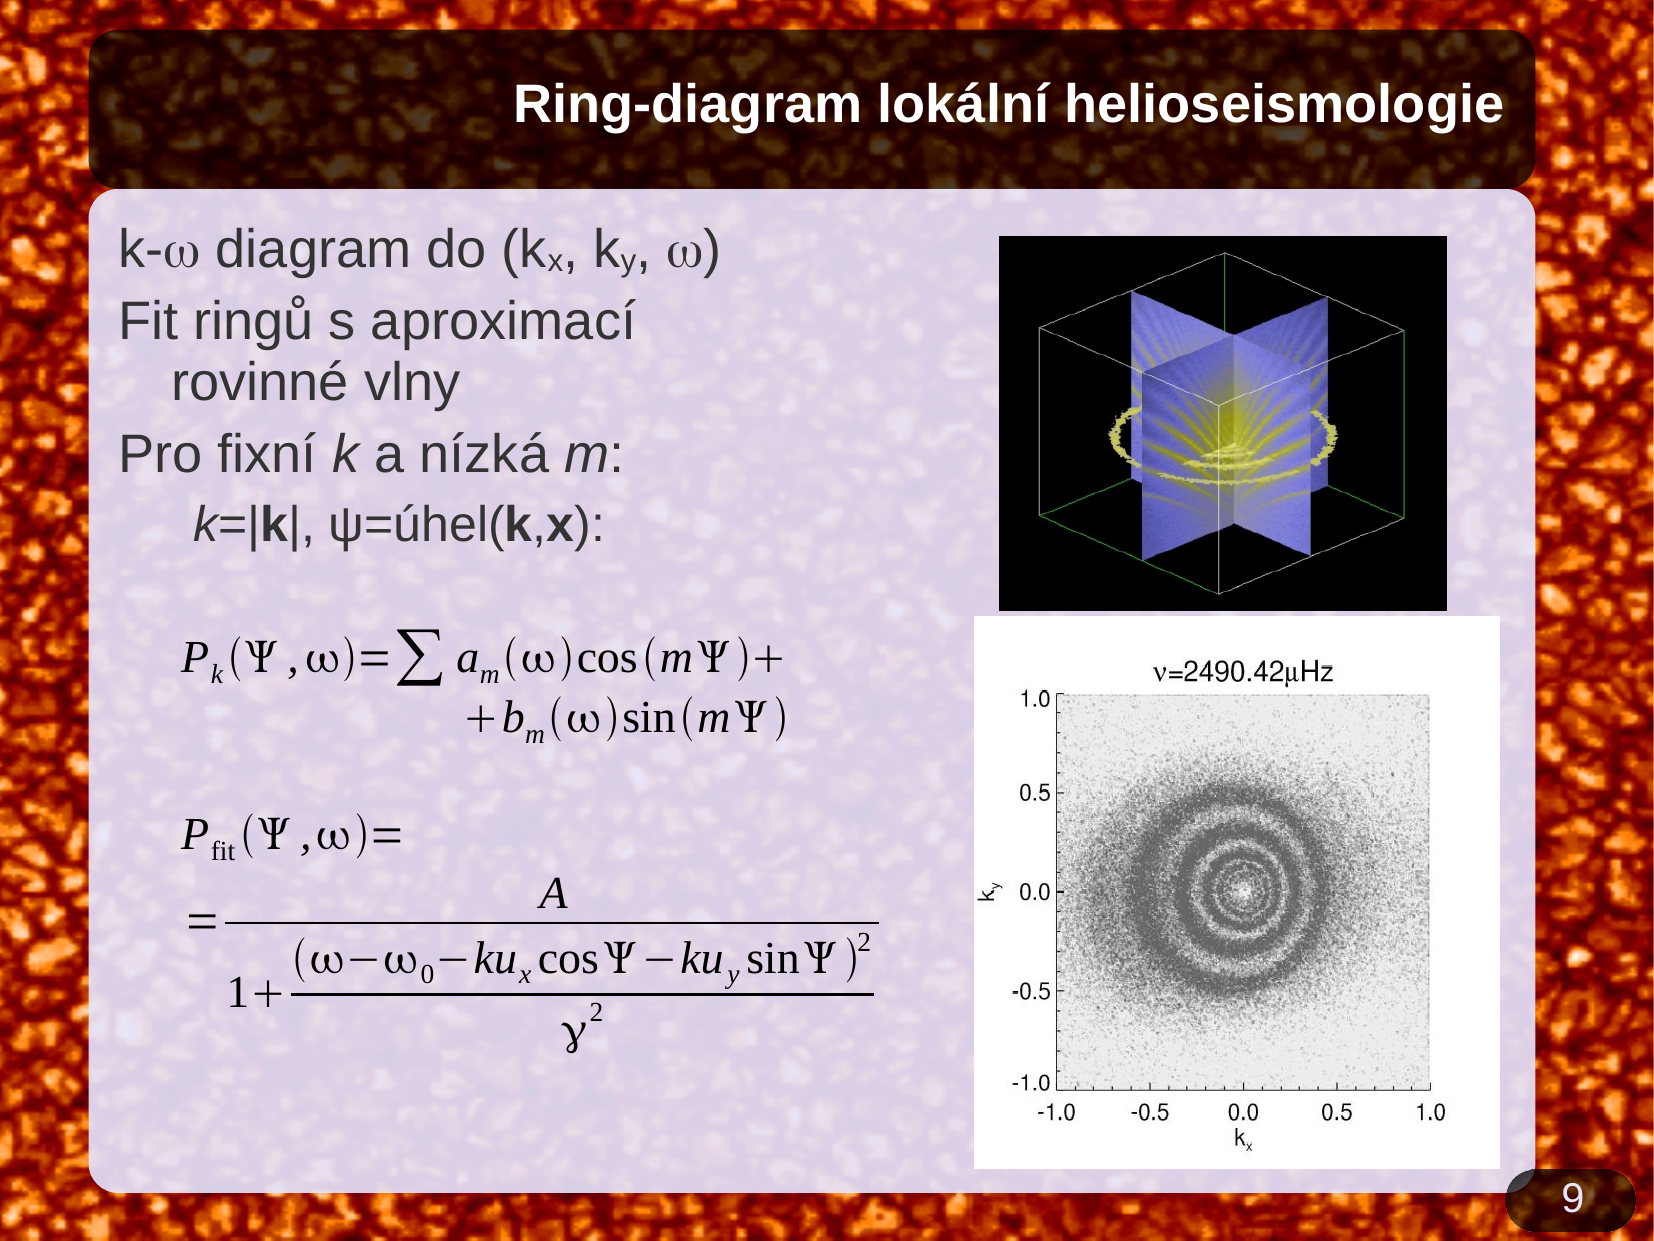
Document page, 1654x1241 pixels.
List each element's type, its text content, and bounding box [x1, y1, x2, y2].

chart [173, 809, 887, 1055]
picture [0, 0, 1654, 1241]
chart [173, 626, 795, 750]
title Ring-diagram lokální helioseismologie [118, 59, 1506, 148]
list k-w diagram do (kx, ky, w) Fit ringů s aproximací rovinné vlny Pro fixní k a nízká m: k=|k|, ψ=úhel(k,x): [118, 218, 781, 576]
